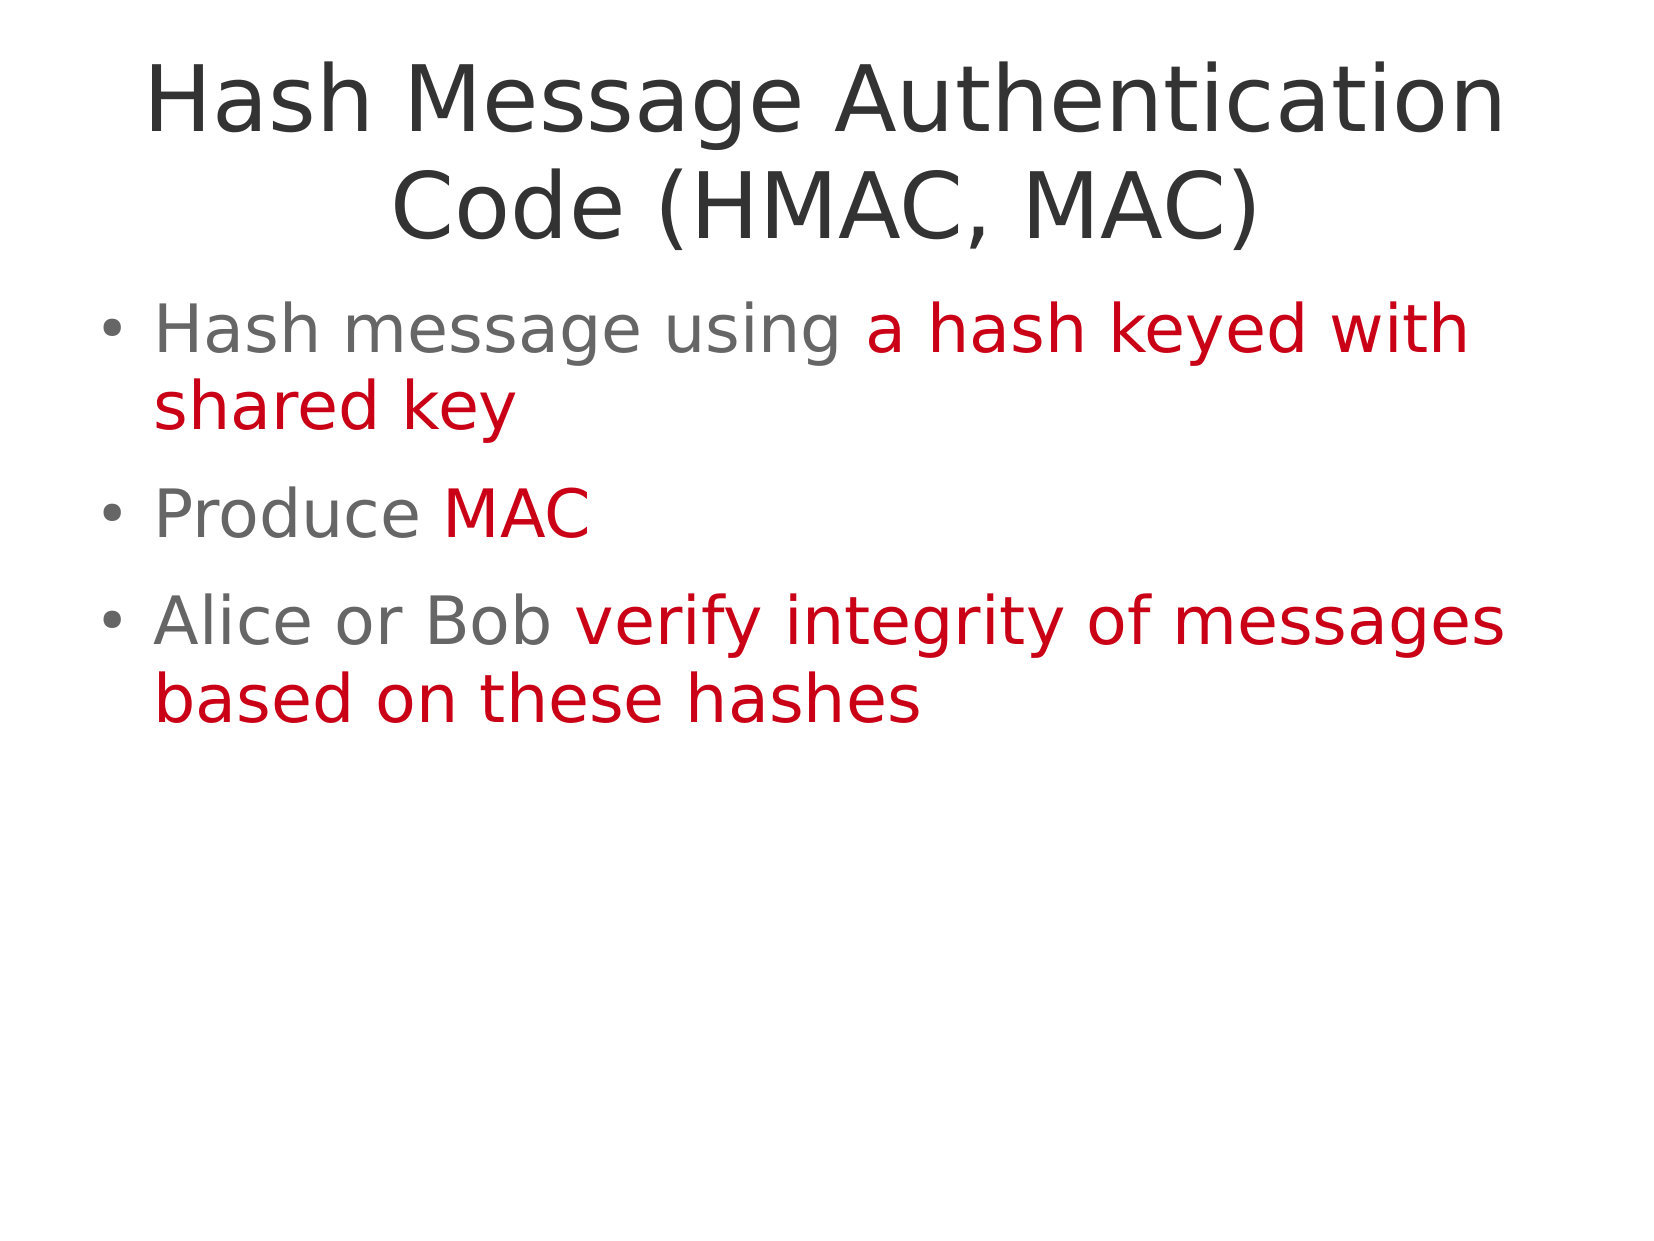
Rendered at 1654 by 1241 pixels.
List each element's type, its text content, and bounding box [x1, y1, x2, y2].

title Hash Message Authentication Code (HMAC, MAC) [82, 45, 1571, 261]
list Hash message using a hash keyed with shared key Produce MAC Alice or Bob verify integrity of messages based on these hashes [82, 290, 1571, 1109]
